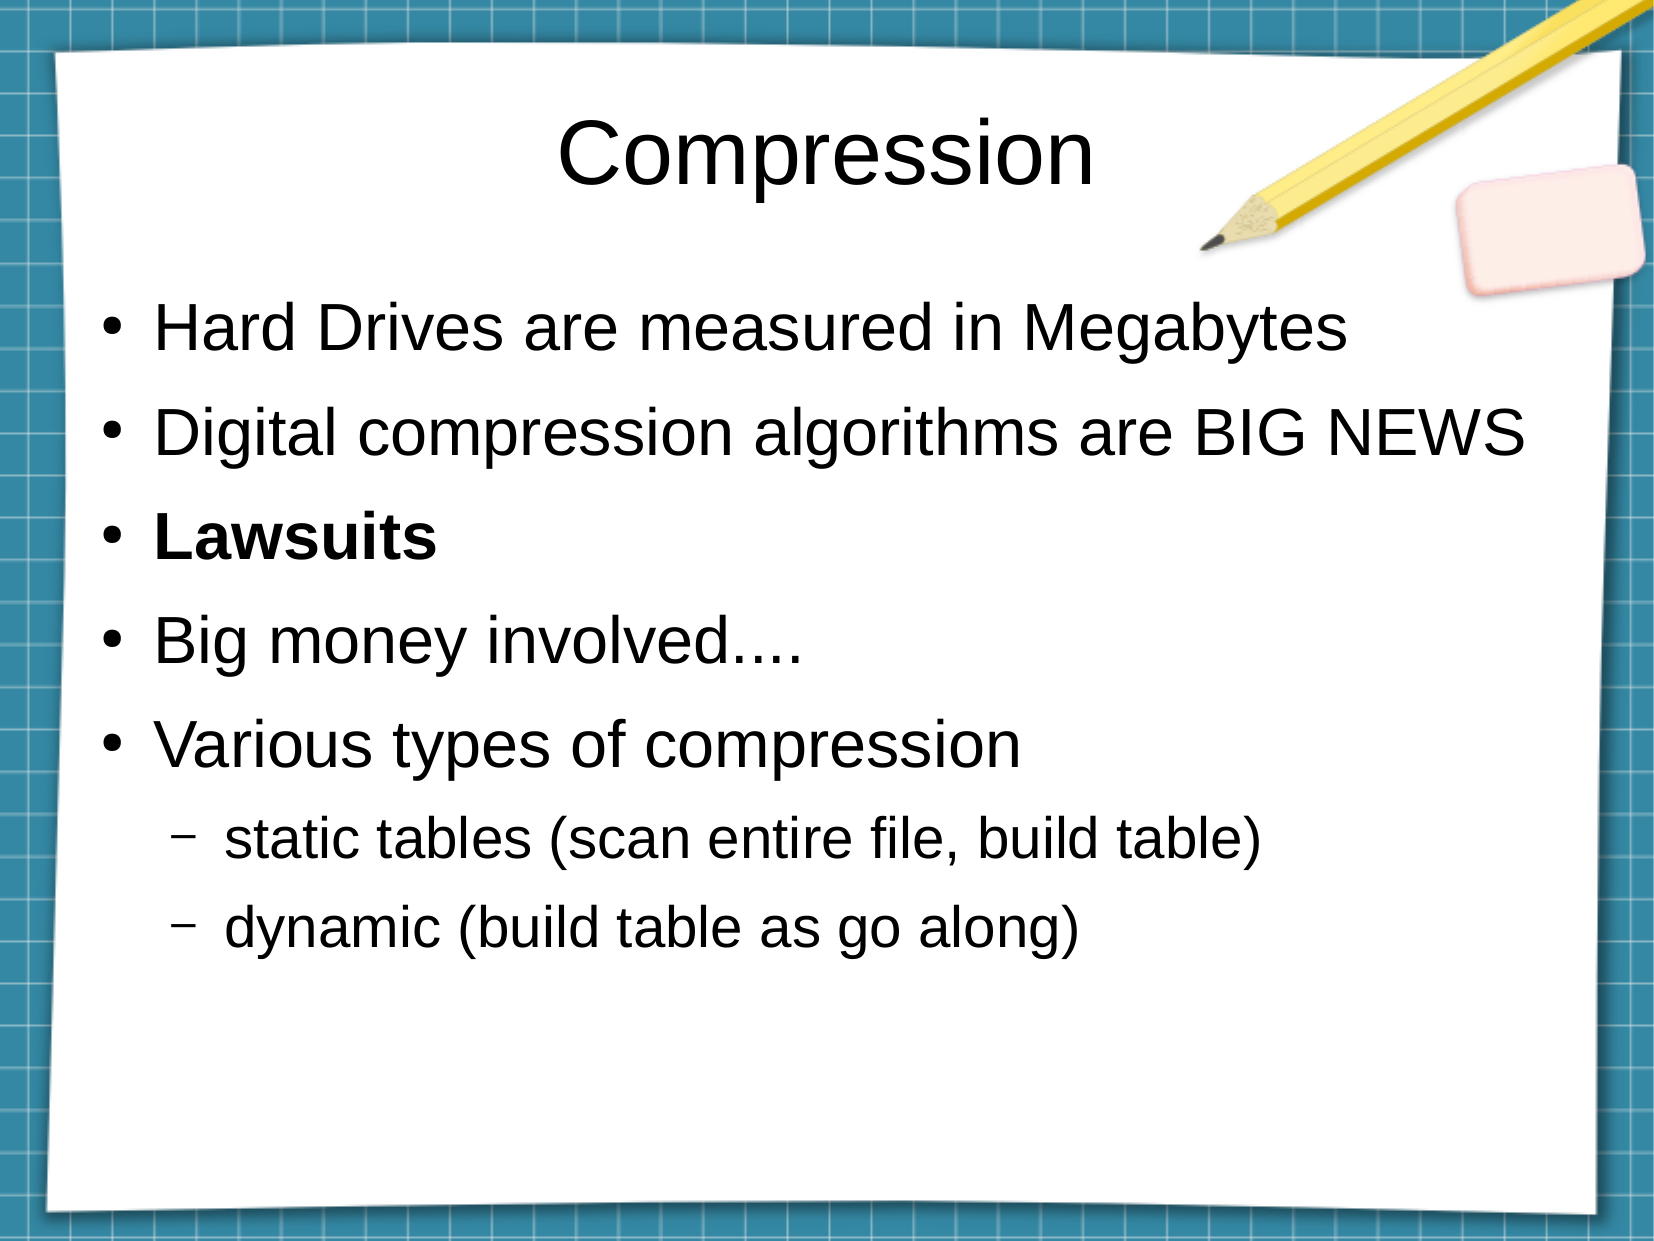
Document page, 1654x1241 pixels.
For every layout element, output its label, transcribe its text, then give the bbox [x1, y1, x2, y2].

title Compression [82, 49, 1571, 257]
list Hard Drives are measured in Megabytes Digital compression algorithms are BIG NEWS Lawsuits Big money involved.... Various types of compression static tables (scan entire file, build table) dynamic (build table as go along) [82, 290, 1571, 1010]
picture [0, 0, 1654, 1241]
